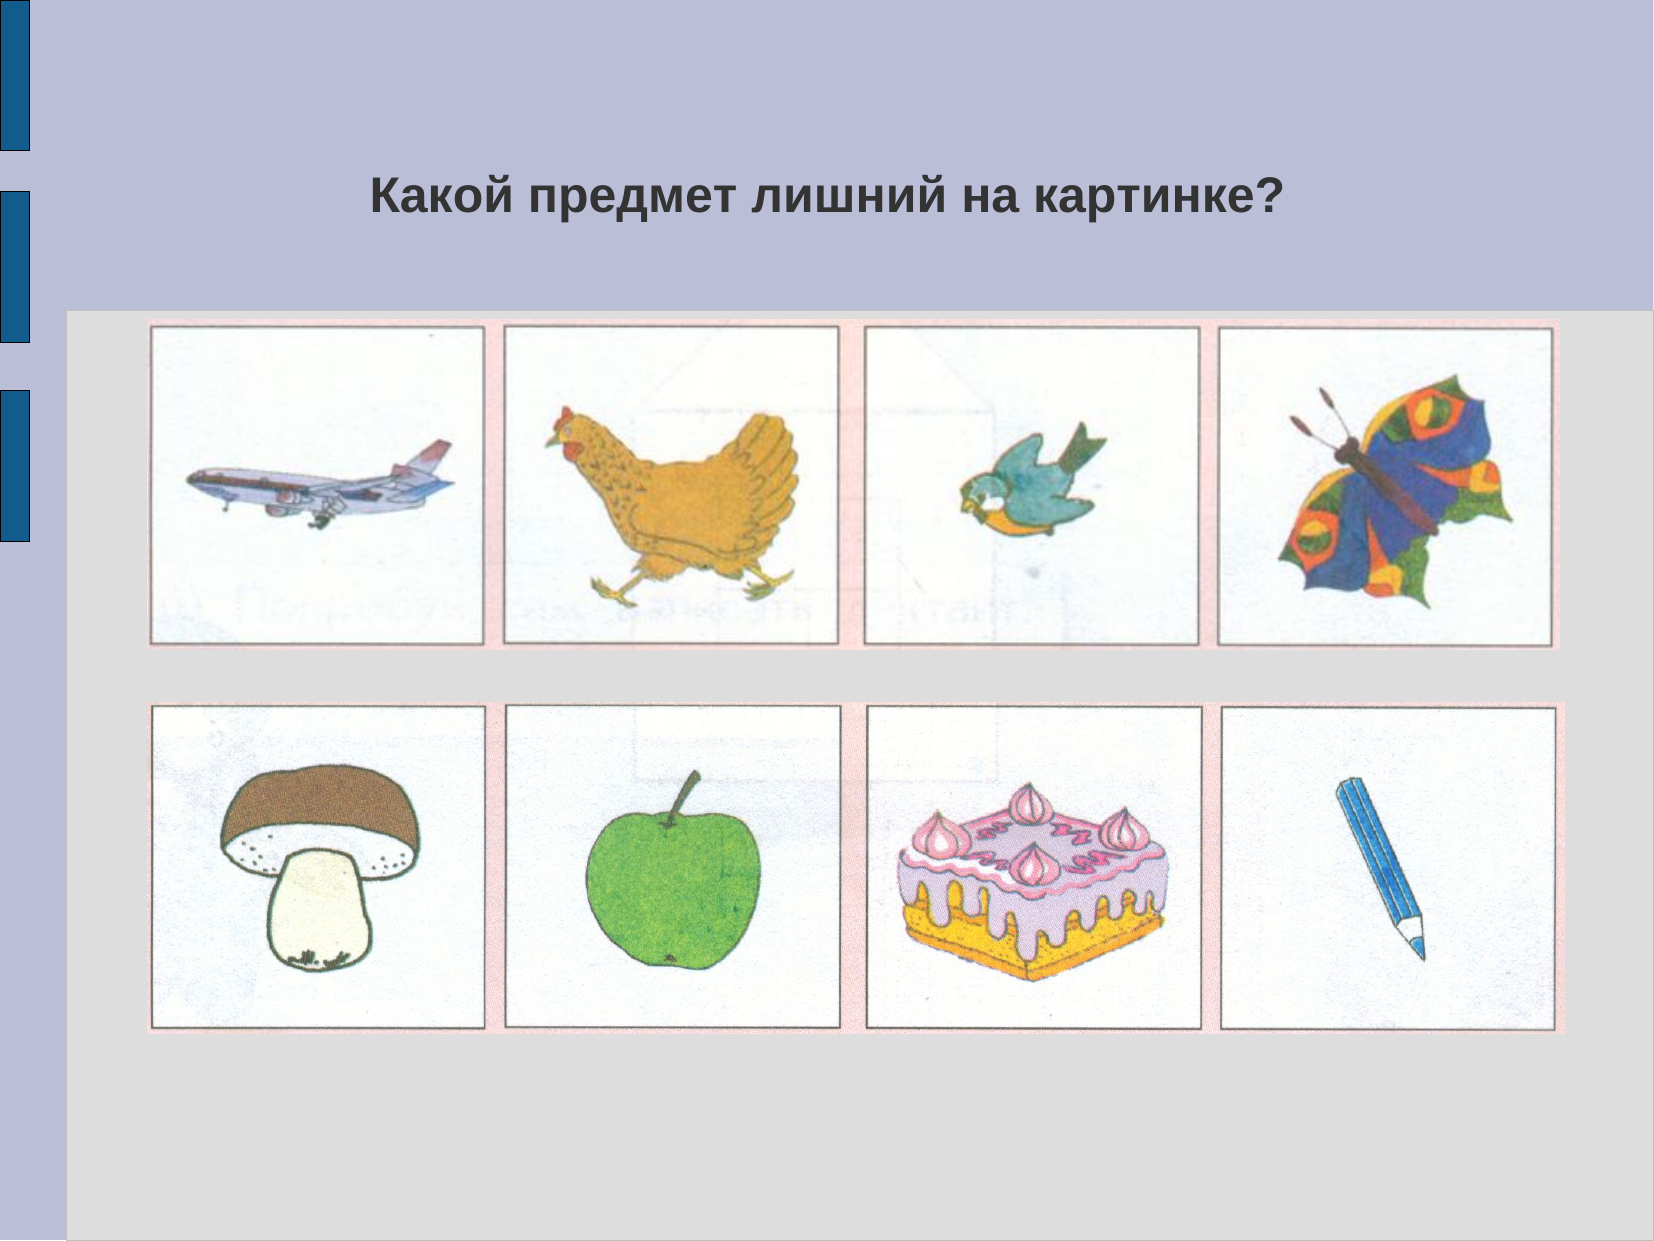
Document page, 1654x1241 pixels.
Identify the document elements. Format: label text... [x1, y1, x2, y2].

title Какой предмет лишний на картинке? [121, 91, 1534, 299]
picture [147, 702, 1565, 1034]
picture [147, 319, 1560, 650]
